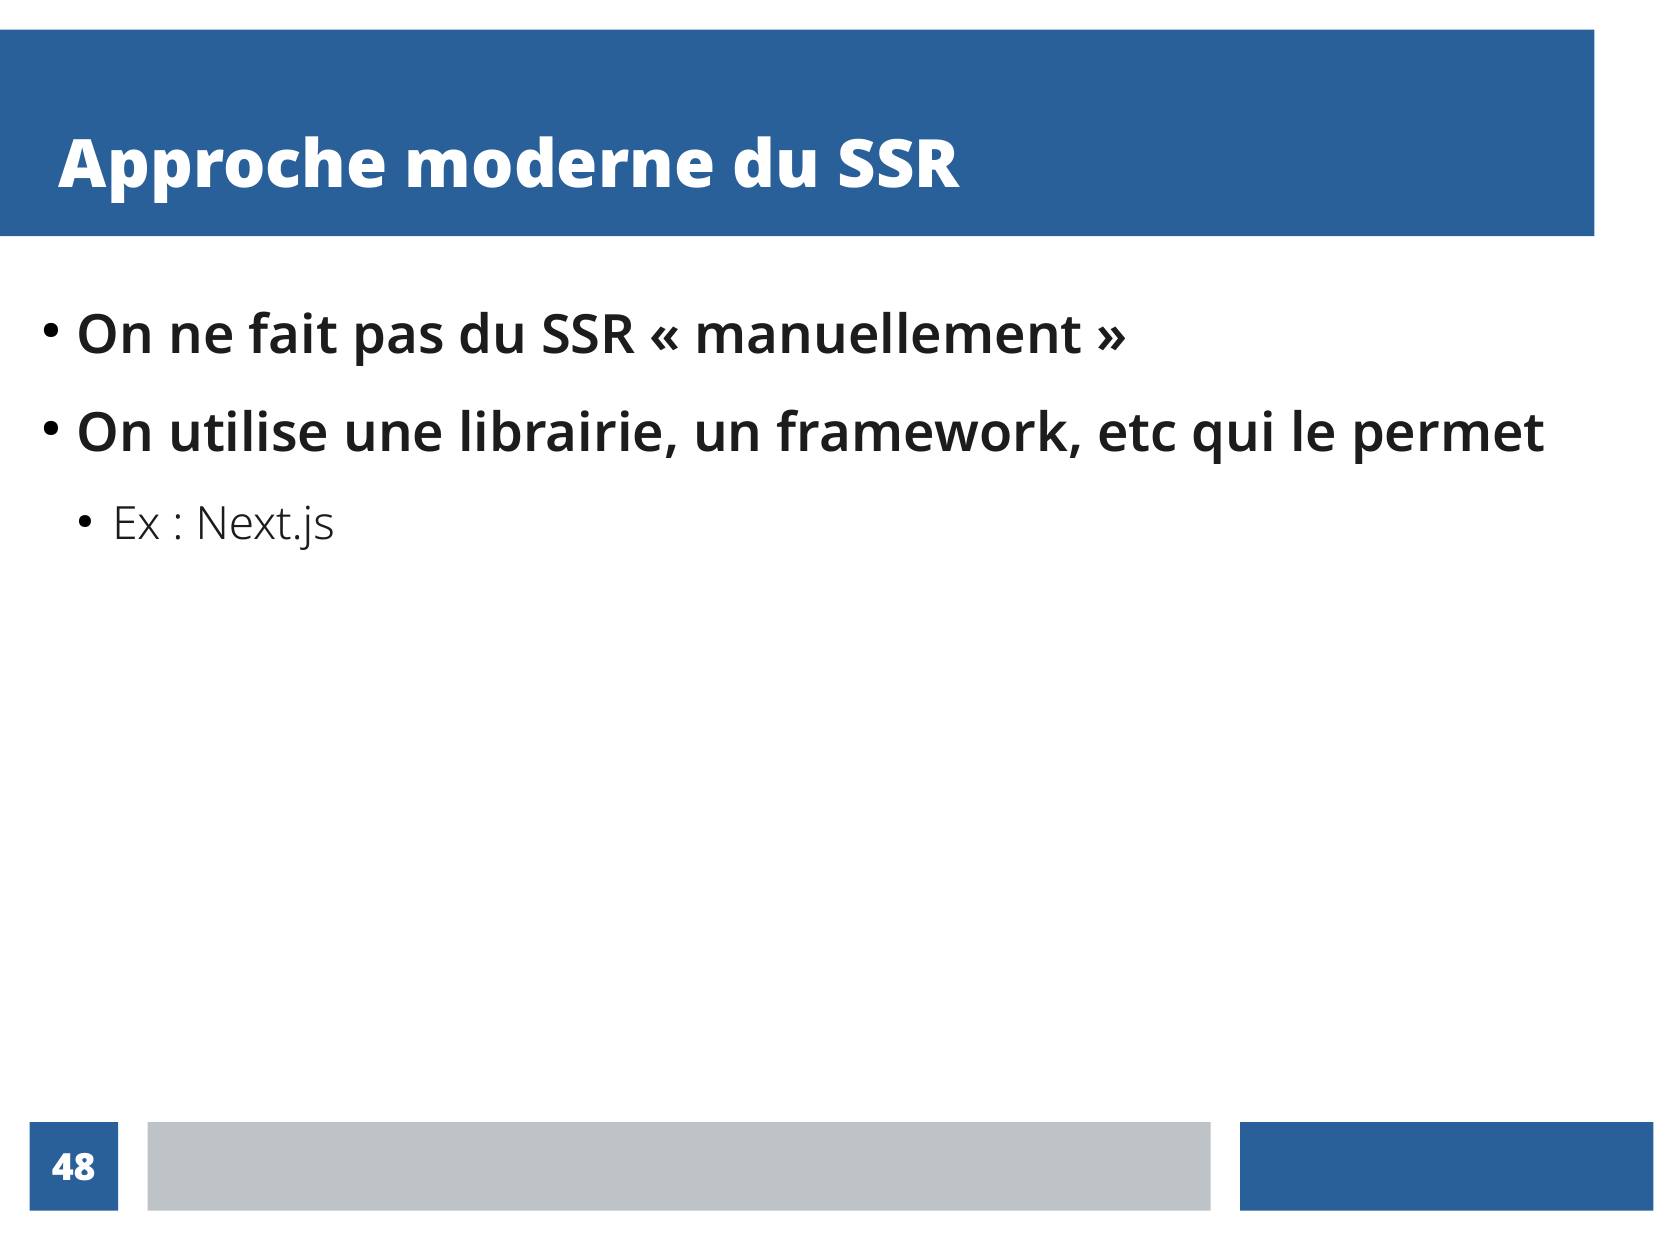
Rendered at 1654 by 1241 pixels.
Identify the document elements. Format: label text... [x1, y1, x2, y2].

title Approche moderne du SSR [59, 59, 1595, 207]
list On ne fait pas du SSR « manuellement » On utilise une librairie, un framework, etc qui le permet Ex : Next.js [41, 295, 1601, 1063]
